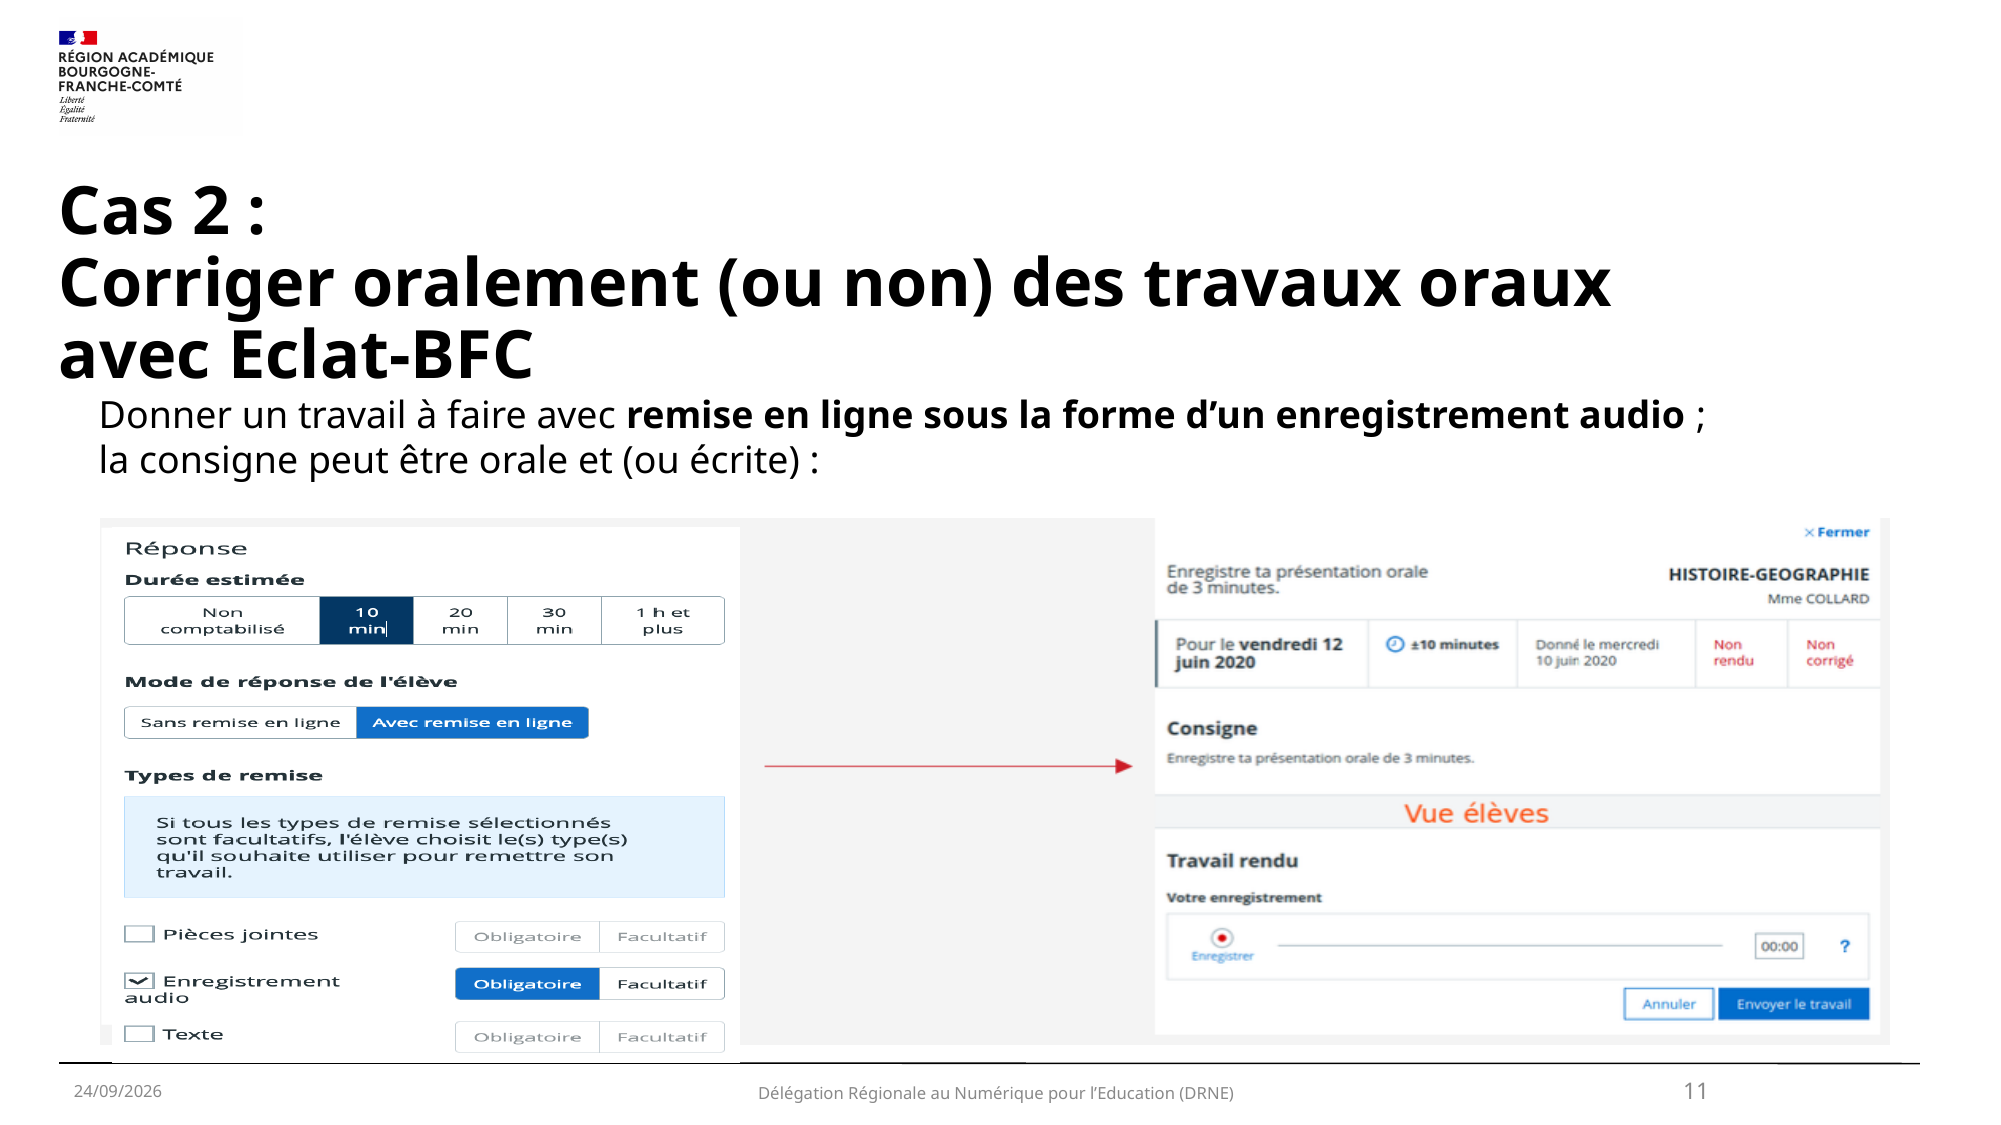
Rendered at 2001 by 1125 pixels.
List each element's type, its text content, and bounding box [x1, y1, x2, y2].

picture [100, 518, 1890, 1063]
text_box 11 [1683, 1062, 1919, 1122]
text_box 29/10/2024 [59, 1062, 295, 1122]
title Cas 2 : Corriger oralement (ou non) des travaux oraux avec Eclat-BFC [59, 177, 1919, 325]
text_box Délégation Régionale au Numérique pour l’Education (DRNE) [546, 1063, 1432, 1123]
text_box Donner un travail à faire avec remise en ligne sous la forme d’un enregistrement audio ; la consigne peut être orale et (ou écrite) : [84, 384, 1871, 513]
